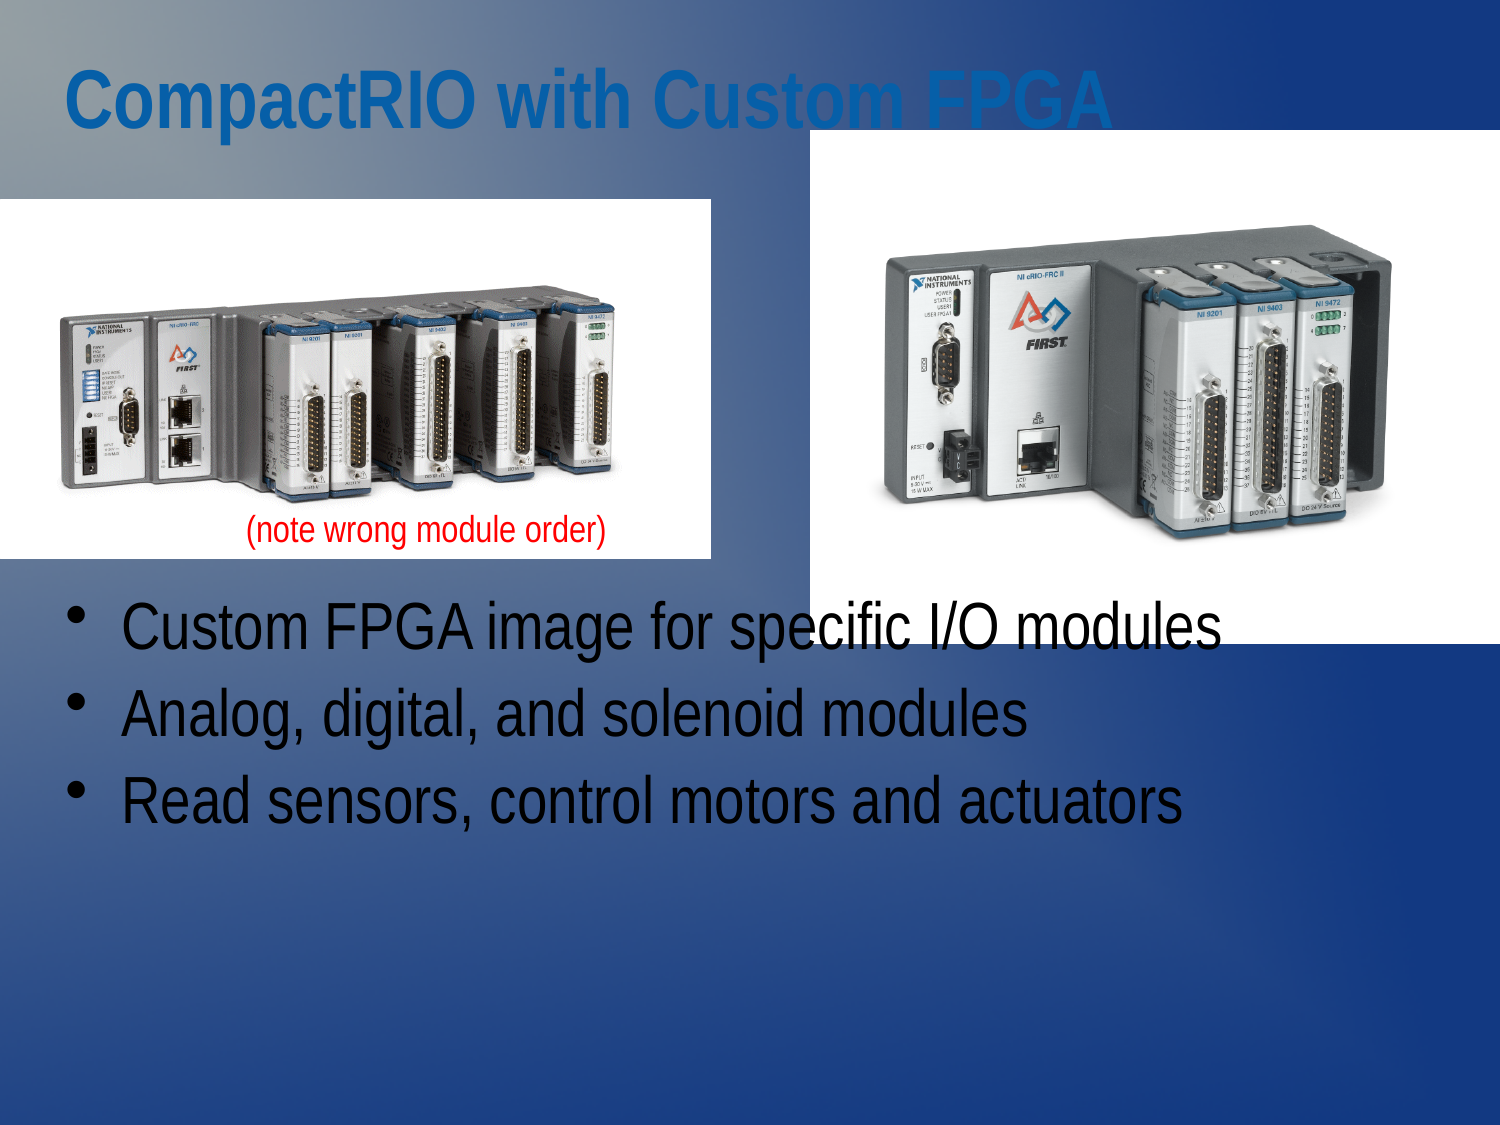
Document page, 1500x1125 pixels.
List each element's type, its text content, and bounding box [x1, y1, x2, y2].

title CompactRIO with Custom FPGA [50, 37, 1438, 225]
text_box Custom FPGA image for specific I/O modules Analog, digital, and solenoid modules Read sensors, control motors and actuators [50, 574, 1438, 963]
text_box (note wrong module order) [231, 497, 622, 558]
picture [0, 0, 1500, 1125]
